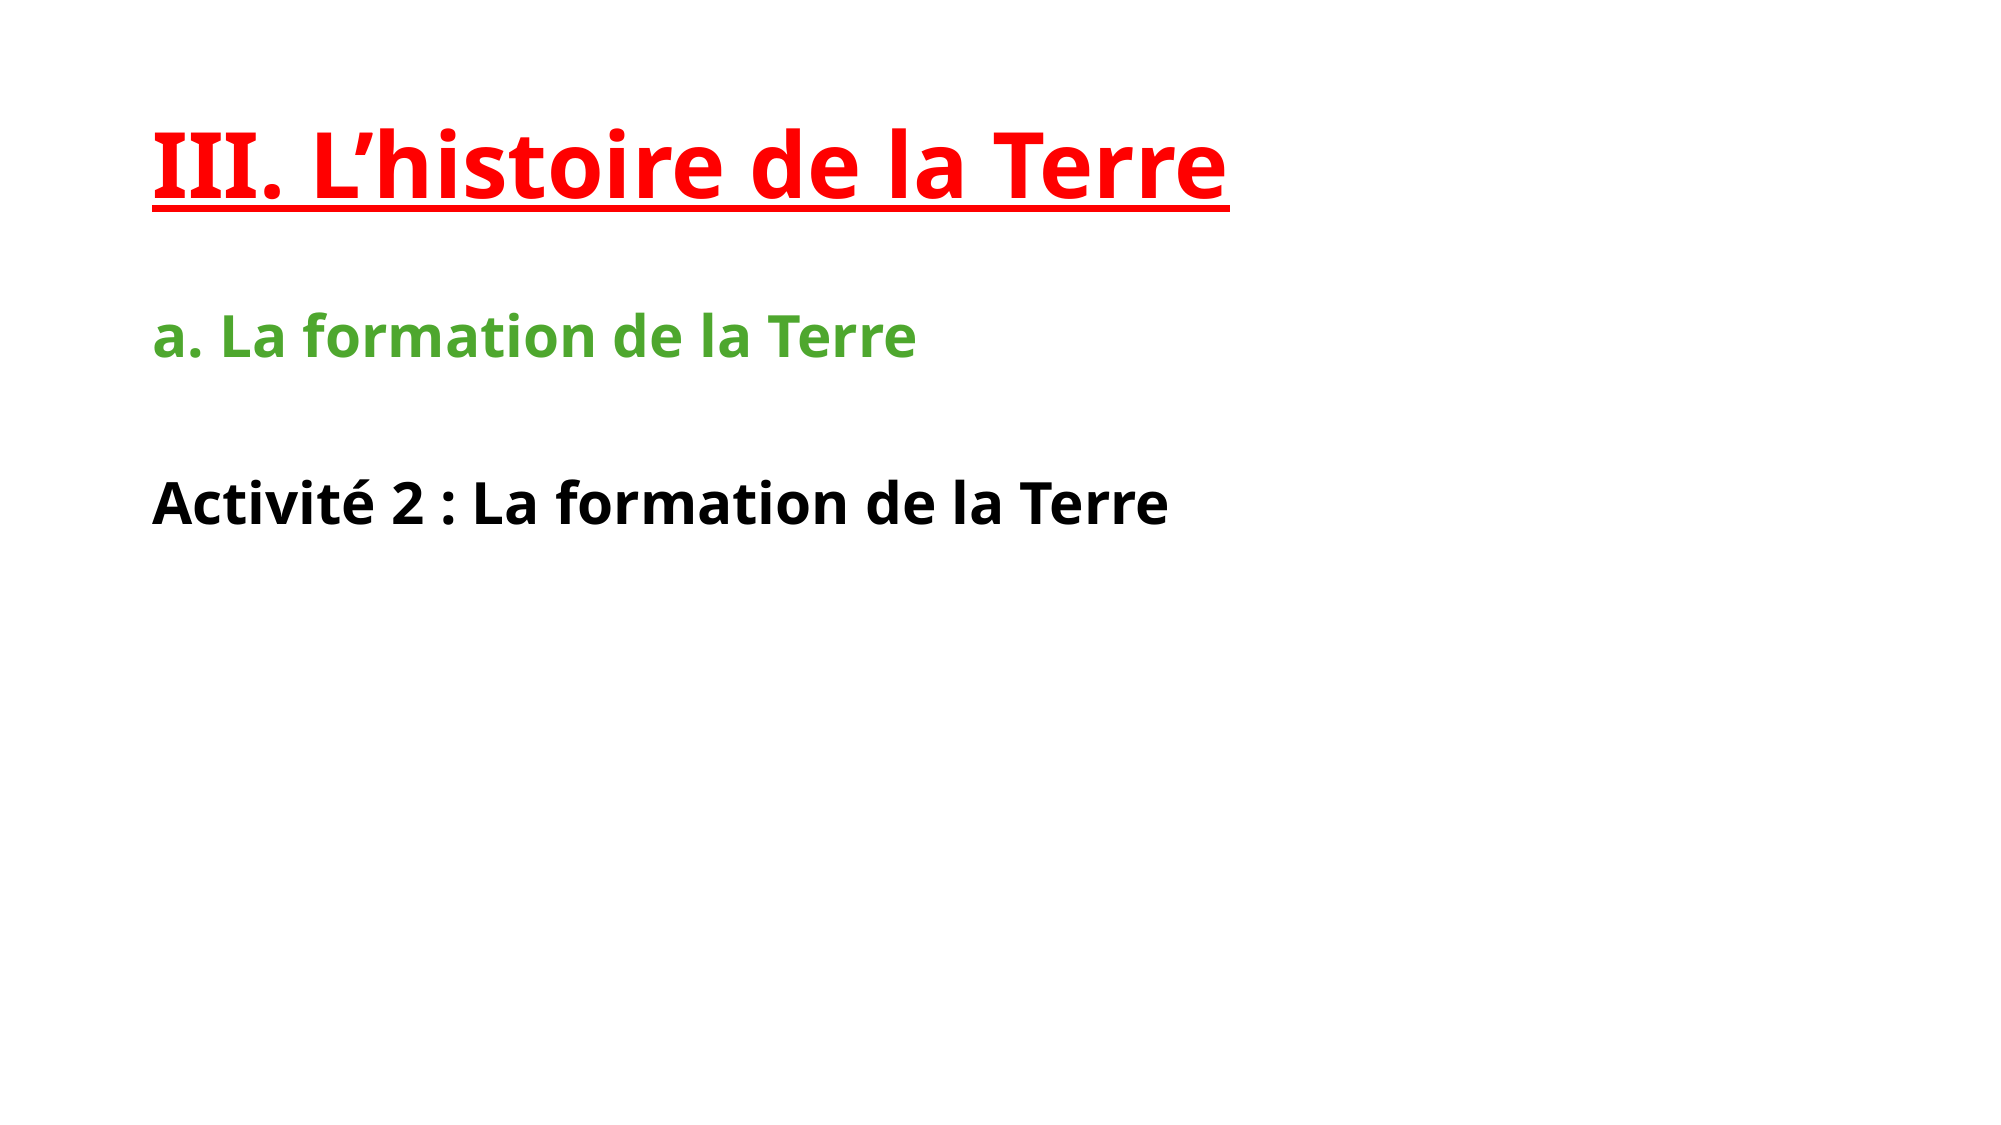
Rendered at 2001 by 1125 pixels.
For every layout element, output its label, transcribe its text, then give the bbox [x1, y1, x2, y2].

title III. L’histoire de la Terre [137, 59, 1863, 278]
list a. La formation de la Terre Activité 2 : La formation de la Terre [137, 299, 1863, 1014]
